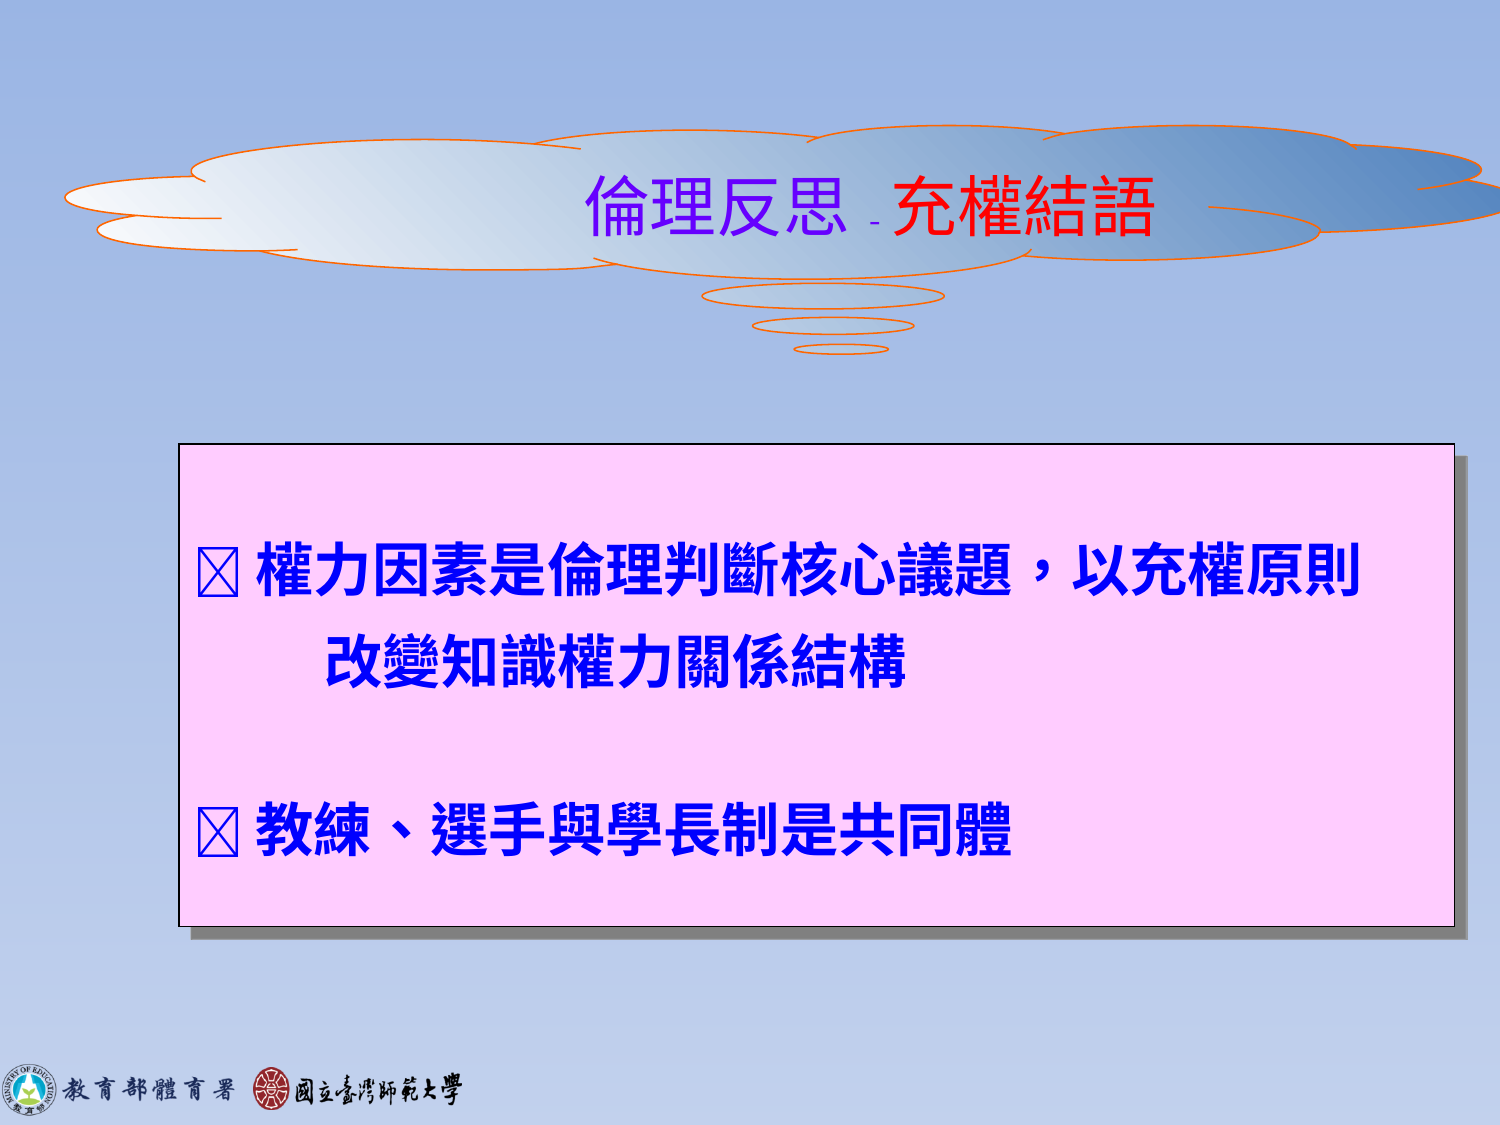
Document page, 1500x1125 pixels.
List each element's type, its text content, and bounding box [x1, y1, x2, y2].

text_box 倫理反思-充權結語 [752, 317, 914, 335]
text_box 倫理反思-充權結語 [702, 283, 945, 309]
text_box 倫理反思-充權結語 [794, 344, 889, 355]
text_box 倫理反思-充權結語 [64, 125, 1500, 280]
text_box 權力因素是倫理判斷核心議題，以充權原則 改變知識權力關係結構 教練、選手與學長制是共同體 [179, 444, 1454, 927]
